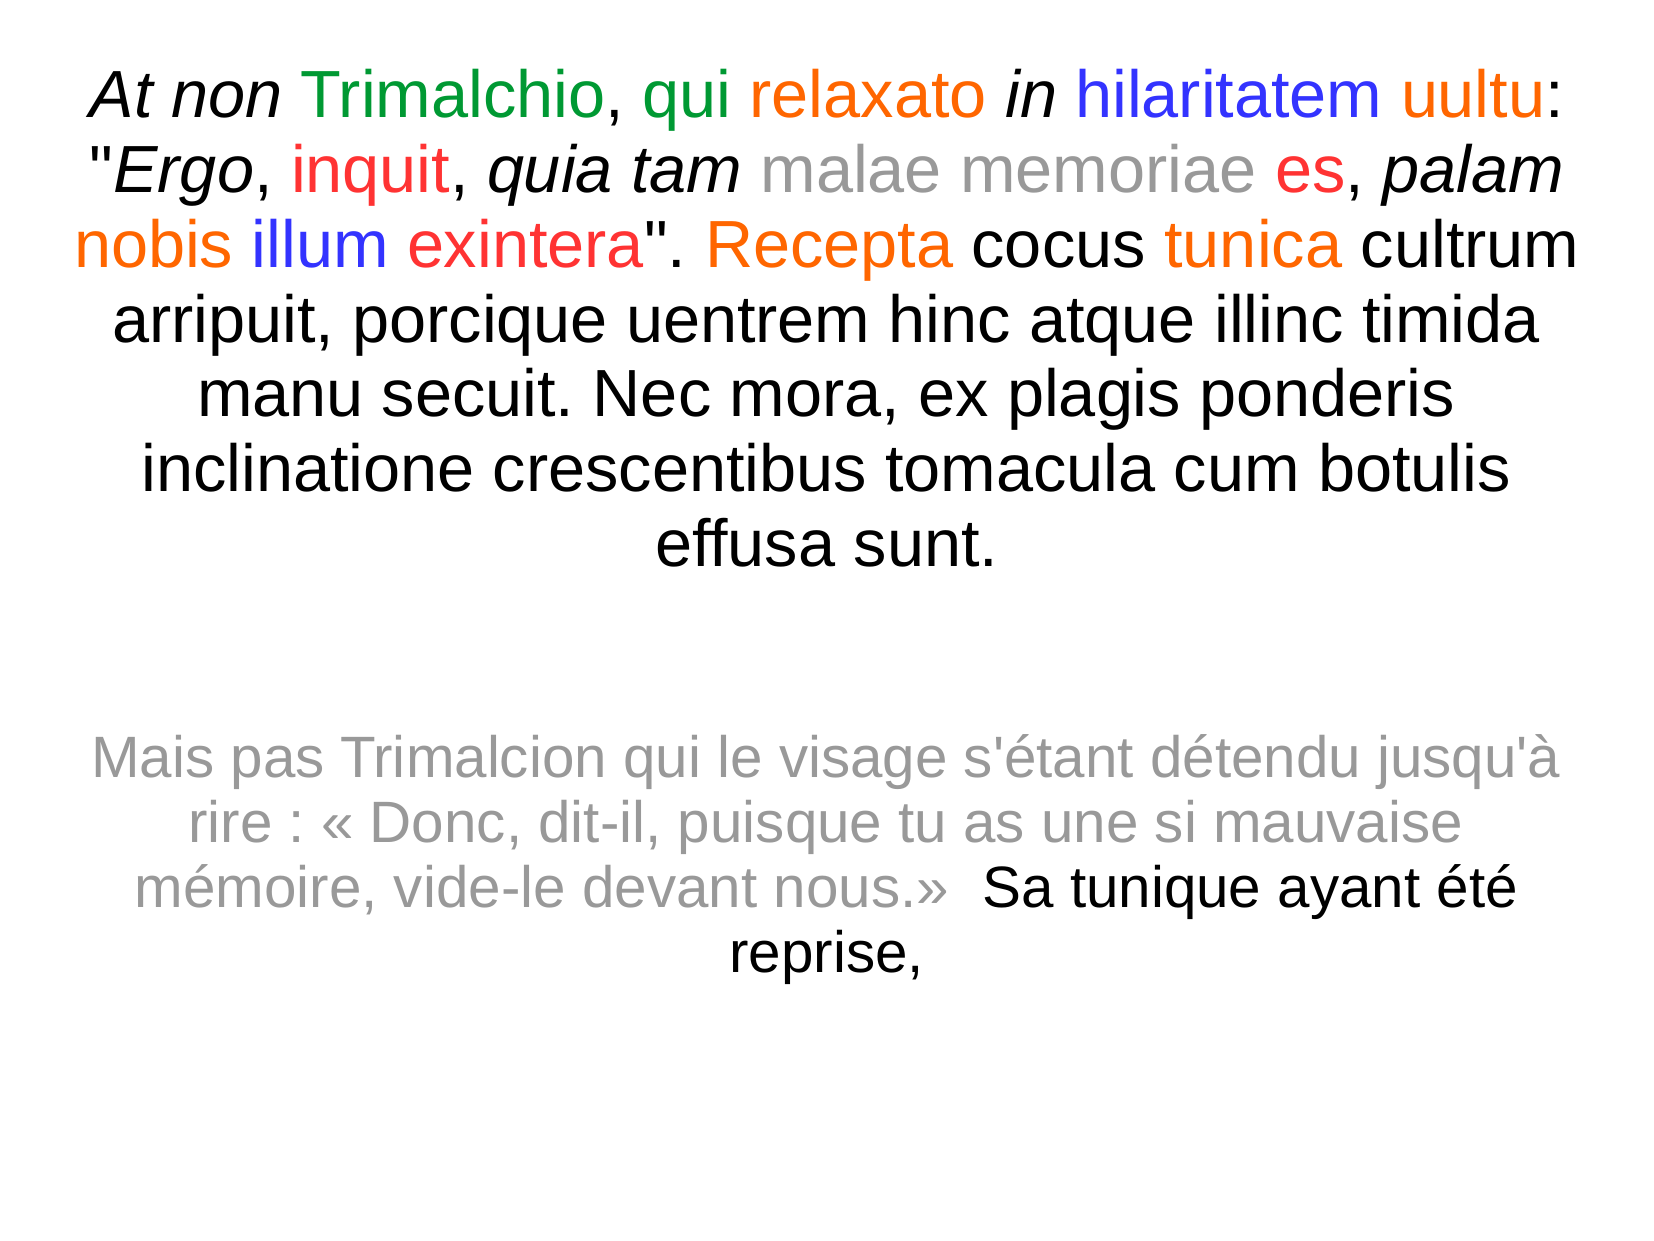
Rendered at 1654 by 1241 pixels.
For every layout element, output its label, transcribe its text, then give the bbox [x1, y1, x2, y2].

title At non Trimalchio, qui relaxato in hilaritatem uultu: "Ergo, inquit, quia tam malae memoriae es, palam nobis illum exintera". Recepta cocus tunica cultrum arripuit, porcique uentrem hinc atque illinc timida manu secuit. Nec mora, ex plagis ponderis inclinatione crescentibus tomacula cum botulis effusa sunt. [47, 35, 1607, 603]
subtitle Mais pas Trimalcion qui le visage s'étant détendu jusqu'à rire : « Donc, dit-il, puisque tu as une si mauvaise mémoire, vide-le devant nous.» Sa tunique ayant été reprise, [82, 601, 1571, 1109]
